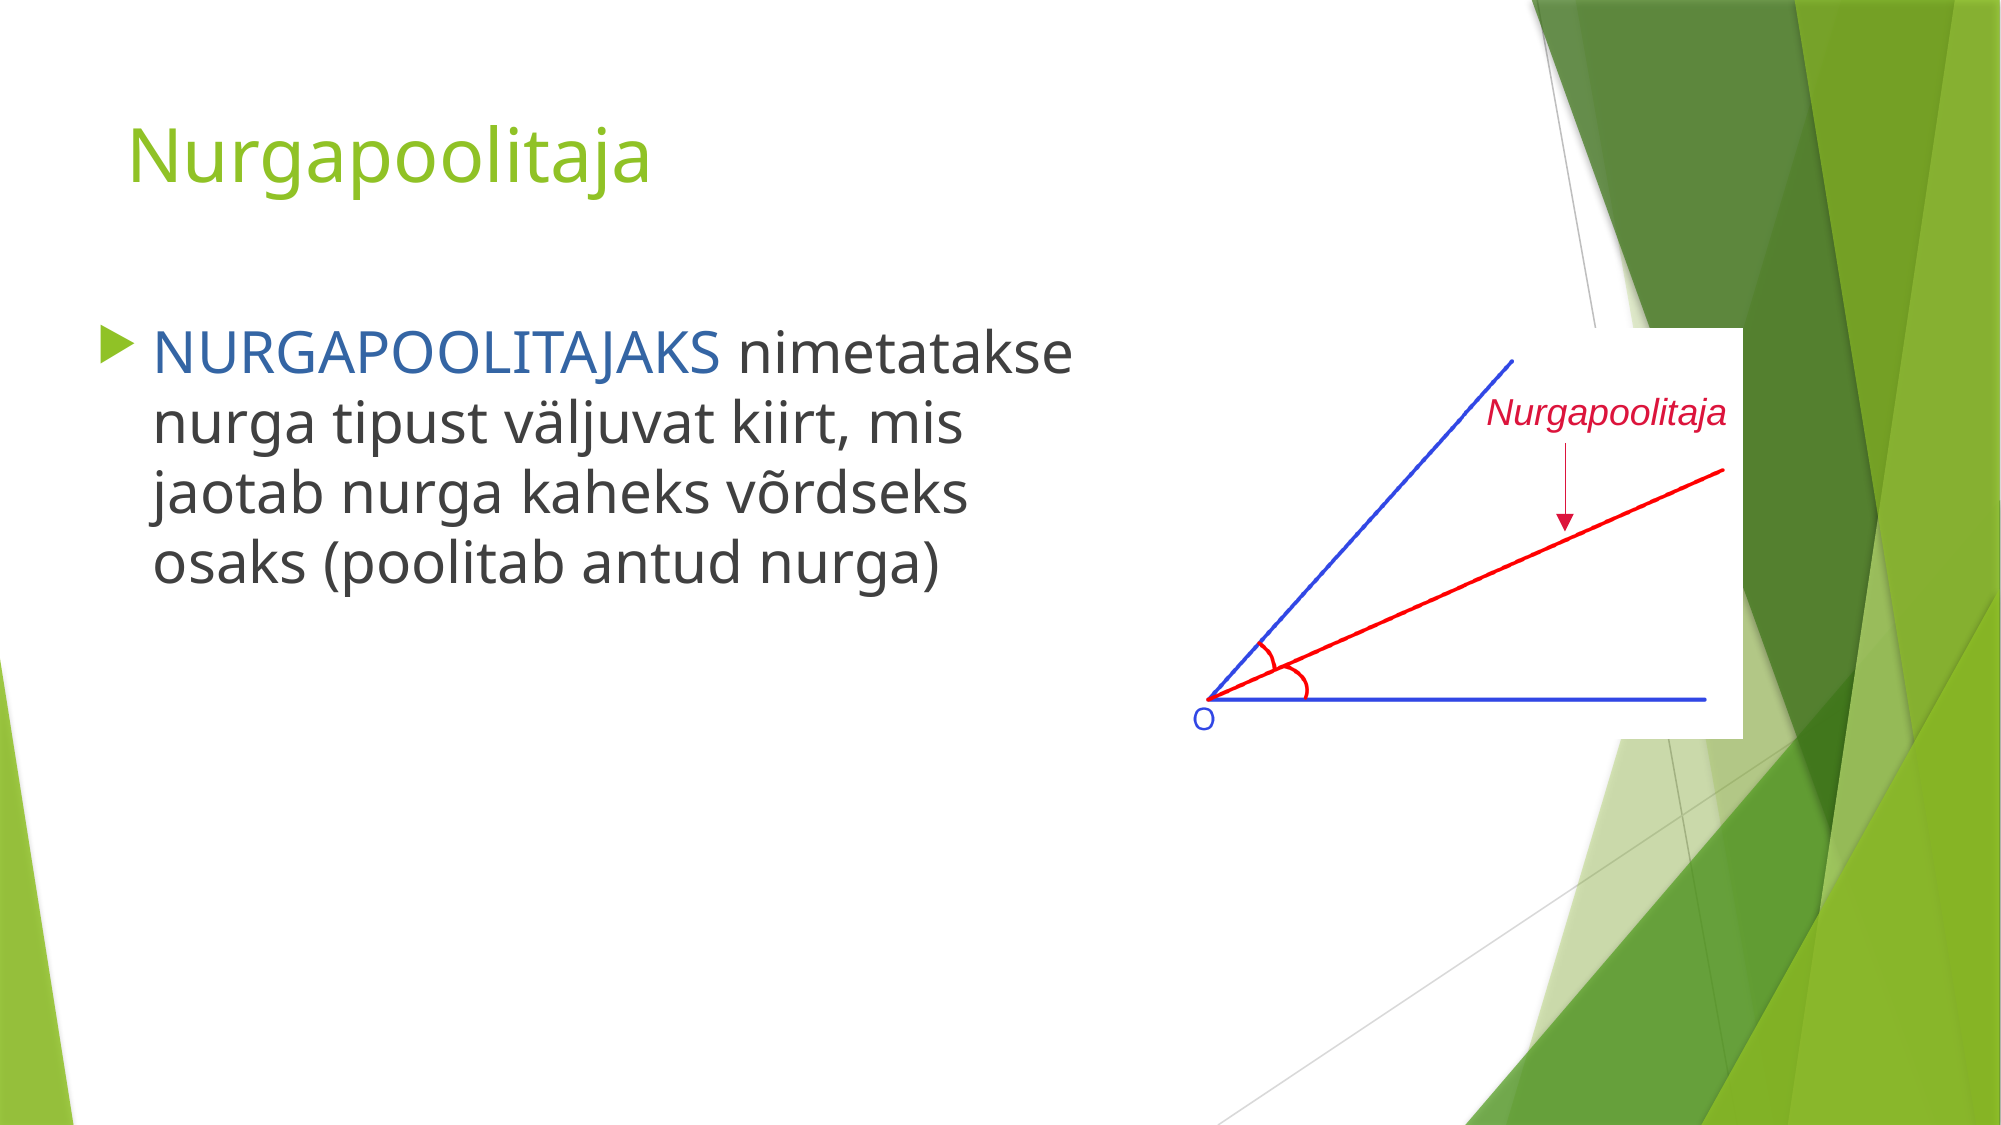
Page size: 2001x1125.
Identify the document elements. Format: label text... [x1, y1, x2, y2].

picture [1187, 328, 1743, 739]
list NURGAPOOLITAJAKS nimetatakse nurga tipust väljuvat kiirt, mis jaotab nurga kaheks võrdseks osaks (poolitab antud nurga) [81, 308, 1152, 1093]
title Nurgapoolitaja [111, 99, 1522, 237]
text_box Nurgapoolitaja [1471, 383, 1743, 441]
